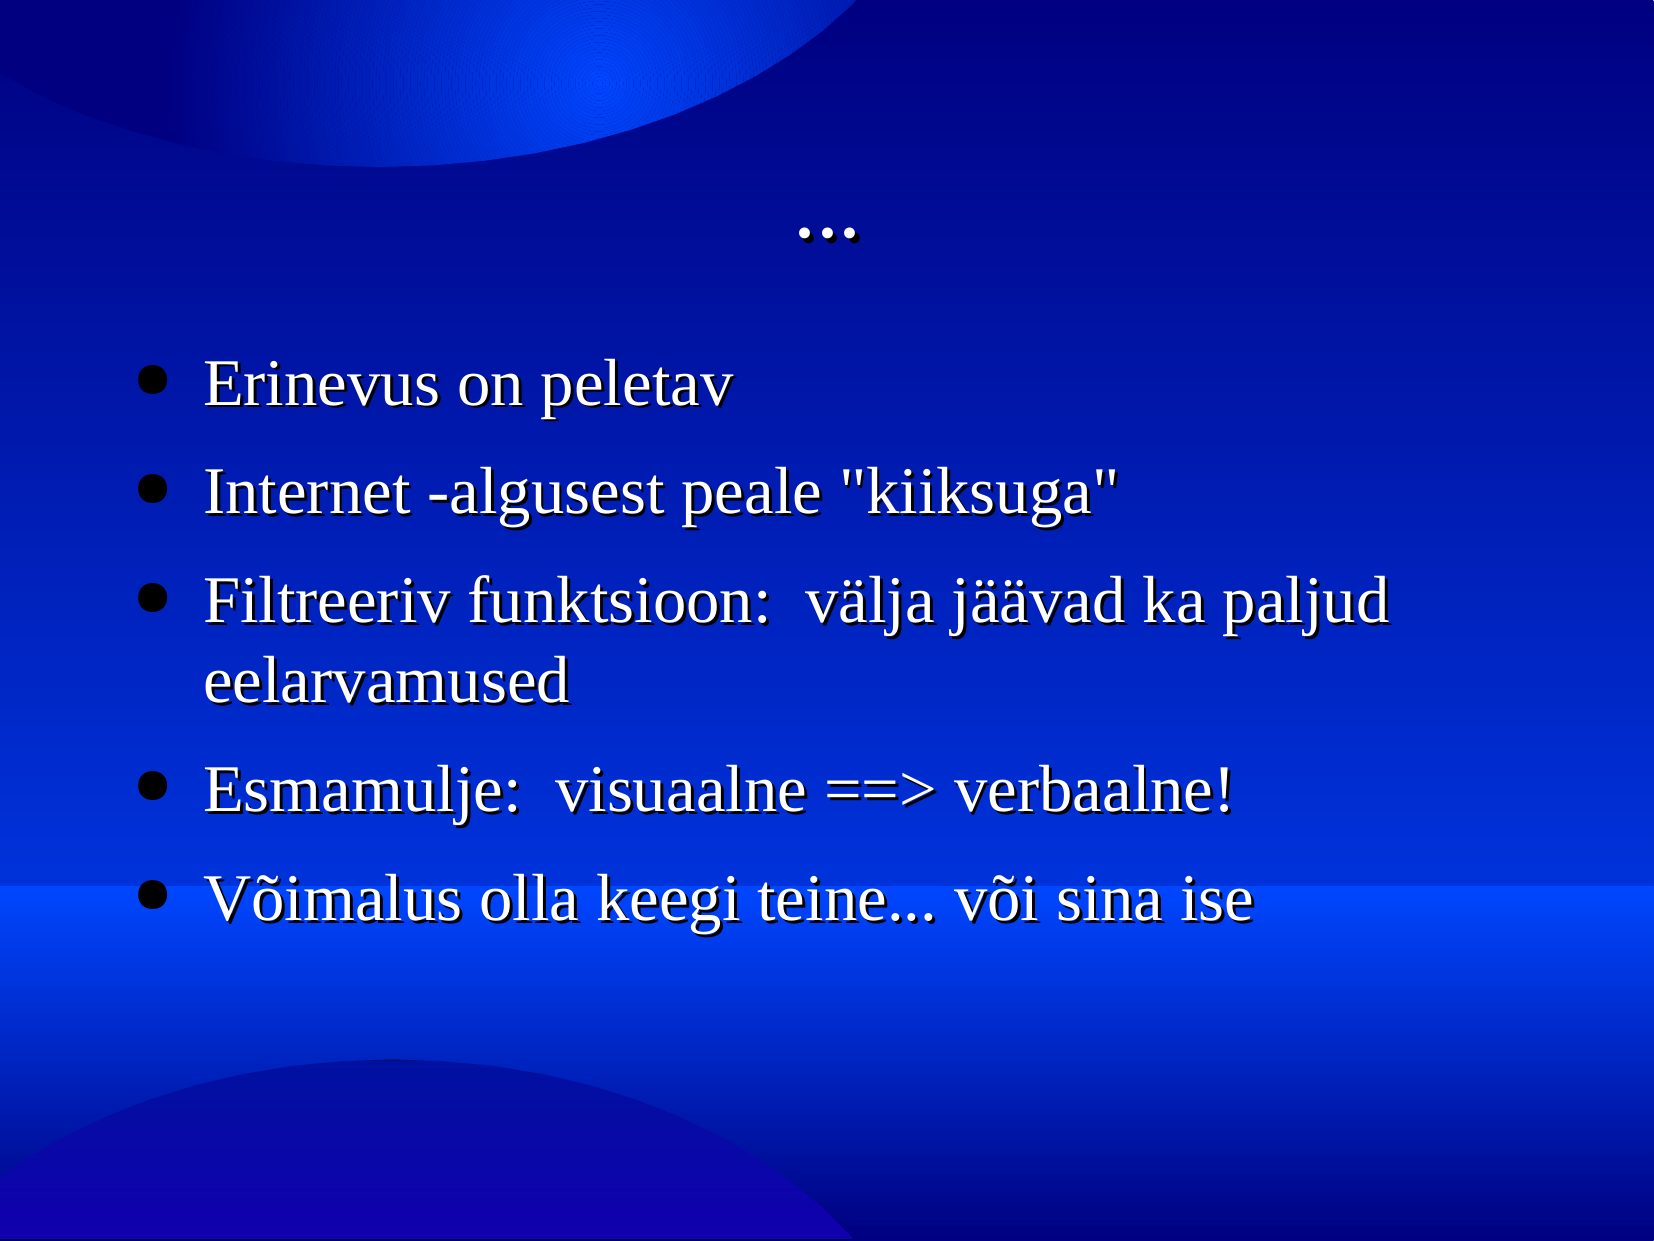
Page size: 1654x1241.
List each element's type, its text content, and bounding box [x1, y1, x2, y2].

title ... [121, 102, 1534, 311]
list Erinevus on peletav Internet -algusest peale "kiiksuga" Filtreeriv funktsioon: välja jäävad ka paljud eelarvamused Esmamulje: visuaalne ==> verbaalne! Võimalus olla keegi teine... või sina ise [121, 344, 1534, 1127]
